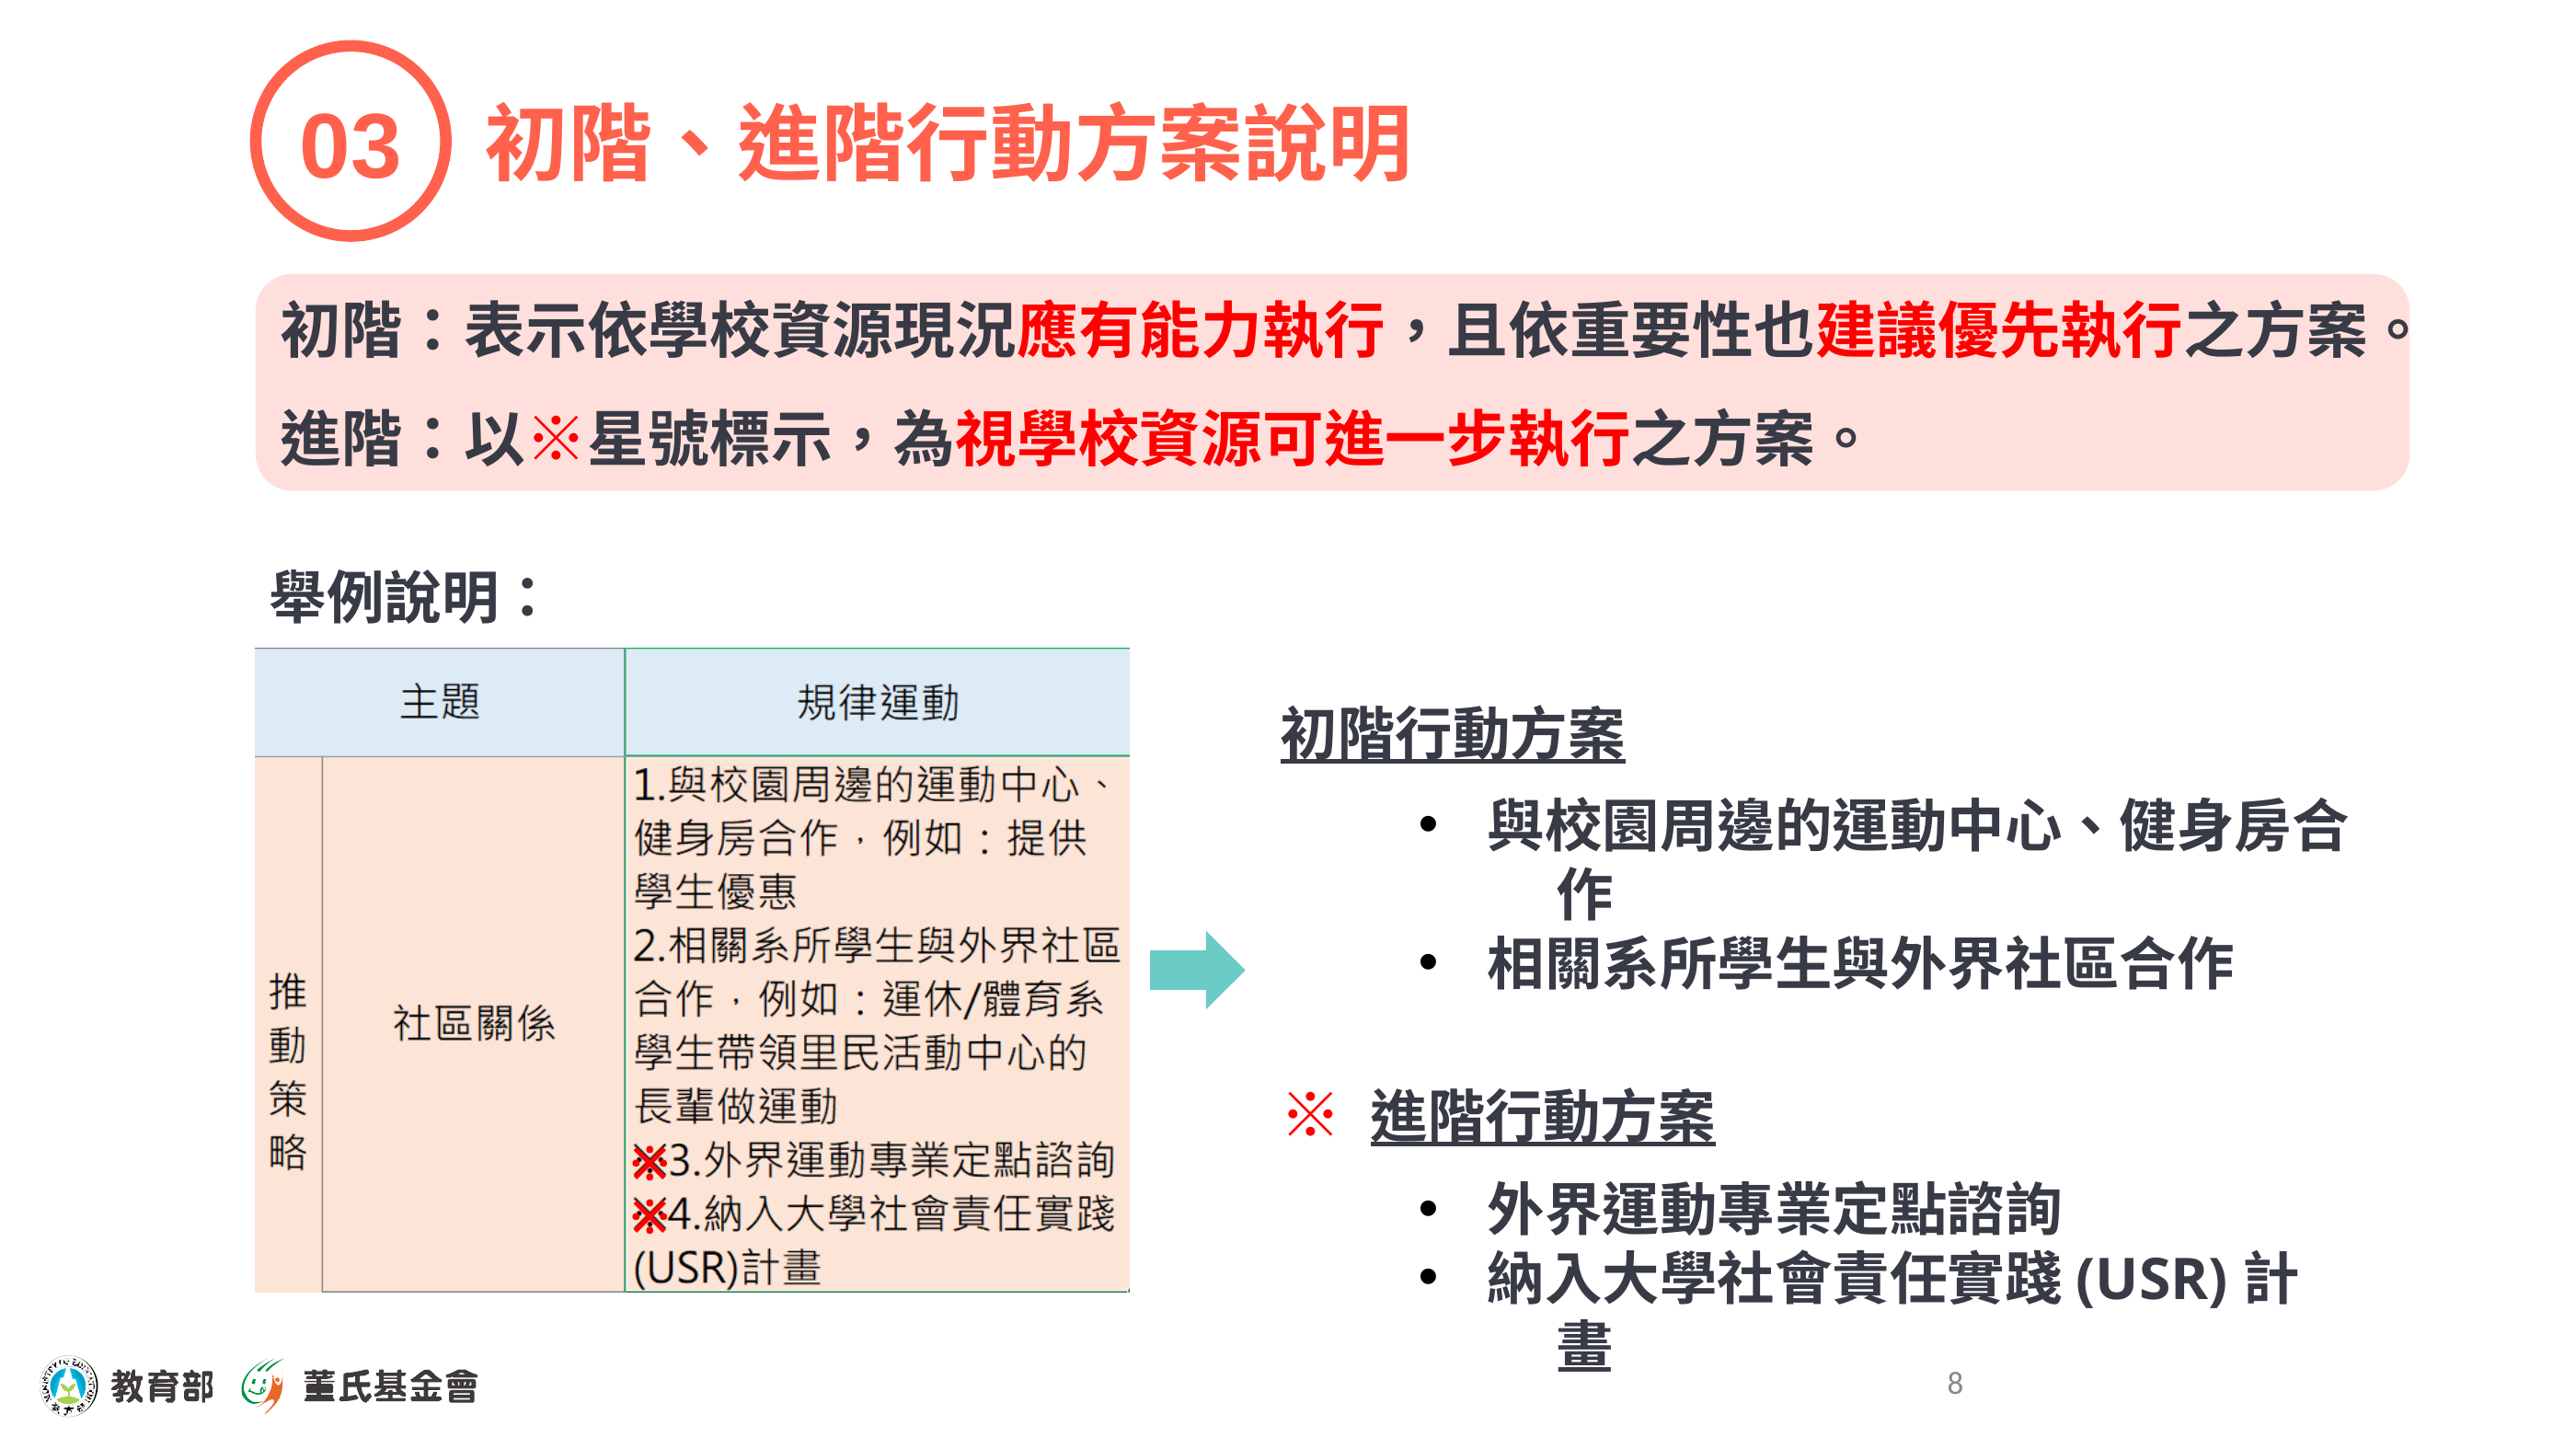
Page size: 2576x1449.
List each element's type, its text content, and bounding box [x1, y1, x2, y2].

text_box 8 [1933, 1342, 2535, 1420]
text_box ※ [616, 1126, 684, 1197]
text_box ※ [616, 1197, 684, 1250]
text_box 03 [255, 45, 446, 236]
picture [255, 648, 1130, 1293]
text_box 初階行動方案 與校園周邊的運動中心、健身房合作 相關系所學生與外界社區合作 ※ 進階行動方案 外界運動專業定點諮詢 納入大學社會責任實踐(USR)計畫 [1266, 690, 2368, 1250]
text_box 舉例說明： [255, 554, 850, 638]
text_box [1150, 930, 1246, 1010]
text_box 初階：表示依學校資源現況應有能力執行，且依重要性也建議優先執行之方案。 進階：以※星號標示，為視學校資源可進一步執行之方案。 [255, 273, 2410, 491]
text_box 初階、進階行動方案說明 [470, 83, 1432, 200]
